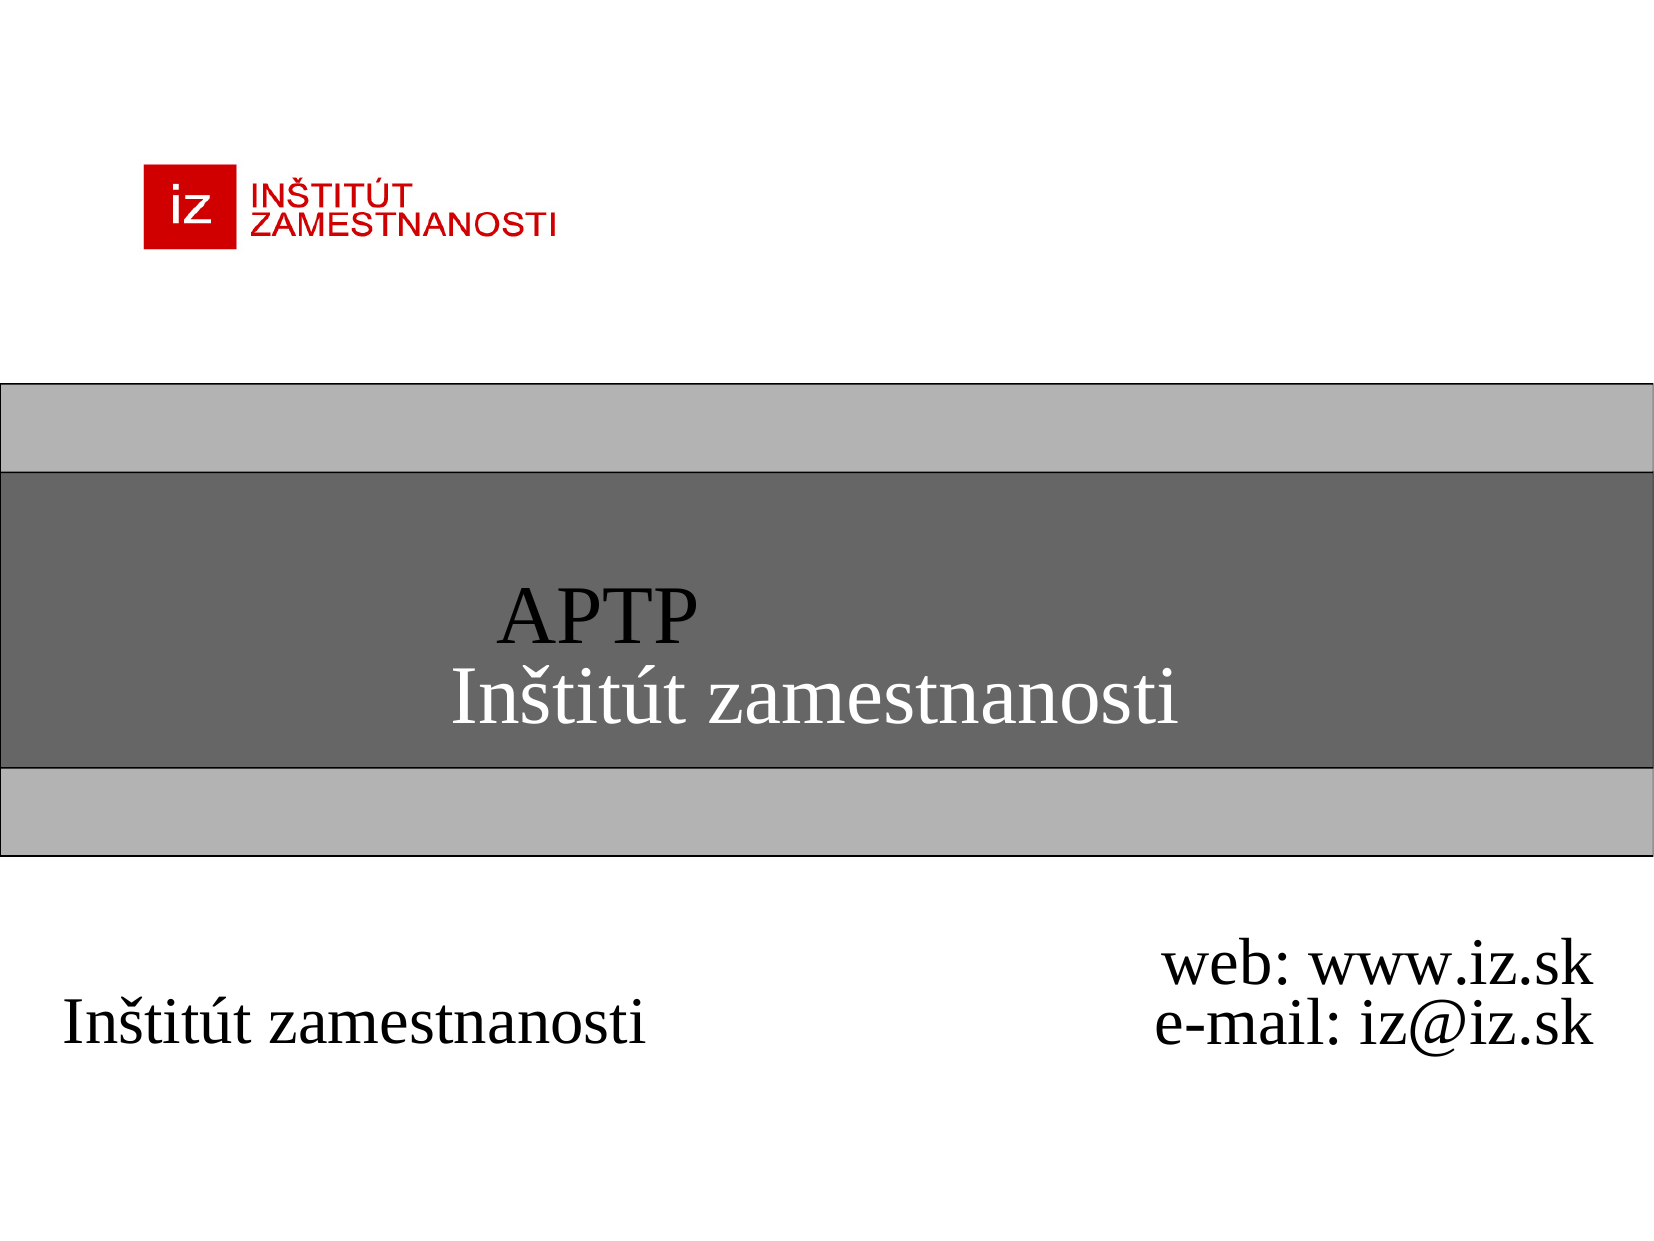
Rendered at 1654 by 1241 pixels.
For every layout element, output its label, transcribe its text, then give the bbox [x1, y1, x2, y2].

title Inštitút zamestnanosti [29, 900, 739, 1093]
title web: www.iz.sk e-mail: iz@iz.sk [885, 901, 1595, 1093]
text_box [0, 768, 1654, 857]
text_box [0, 383, 1654, 472]
picture [92, 89, 605, 320]
text_box APTP Inštitút zamestnanosti [0, 472, 1654, 768]
